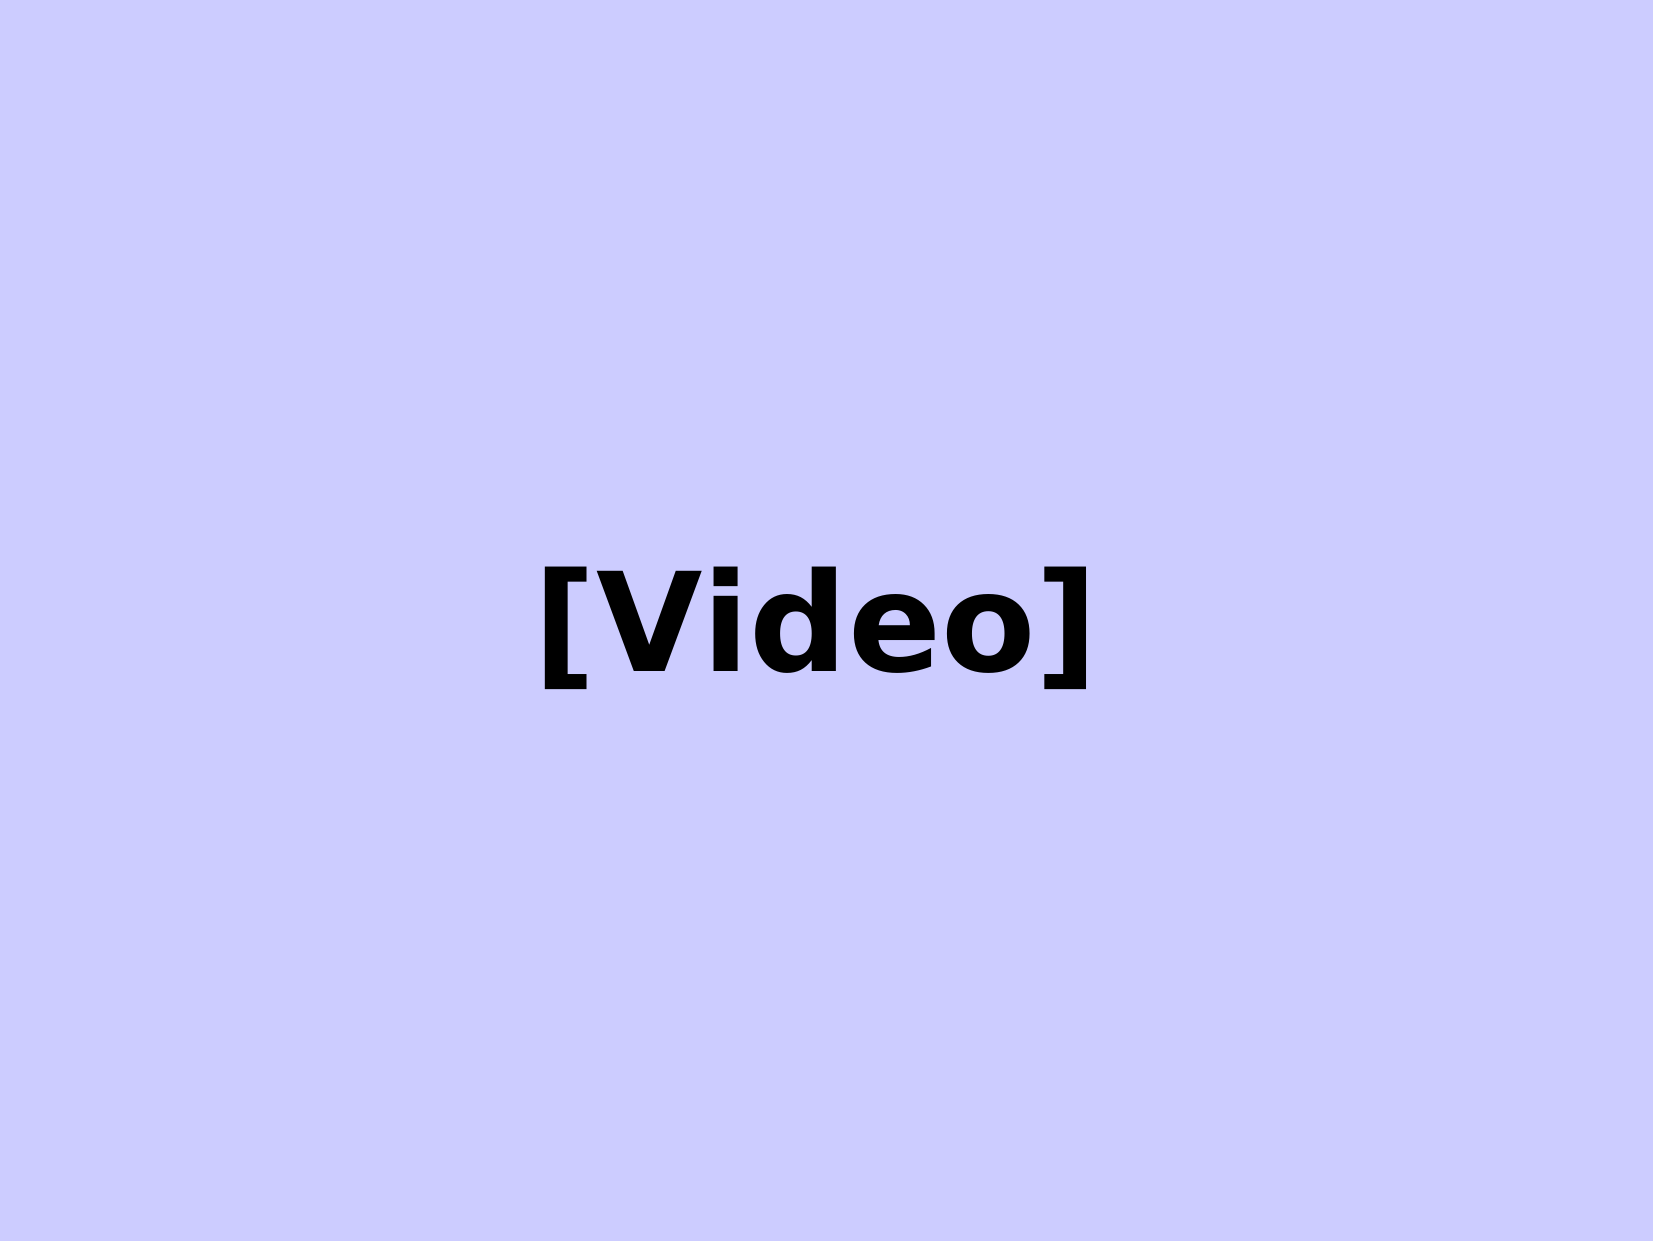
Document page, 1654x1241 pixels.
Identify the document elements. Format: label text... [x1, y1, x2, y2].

title [Video] [72, 527, 1561, 721]
